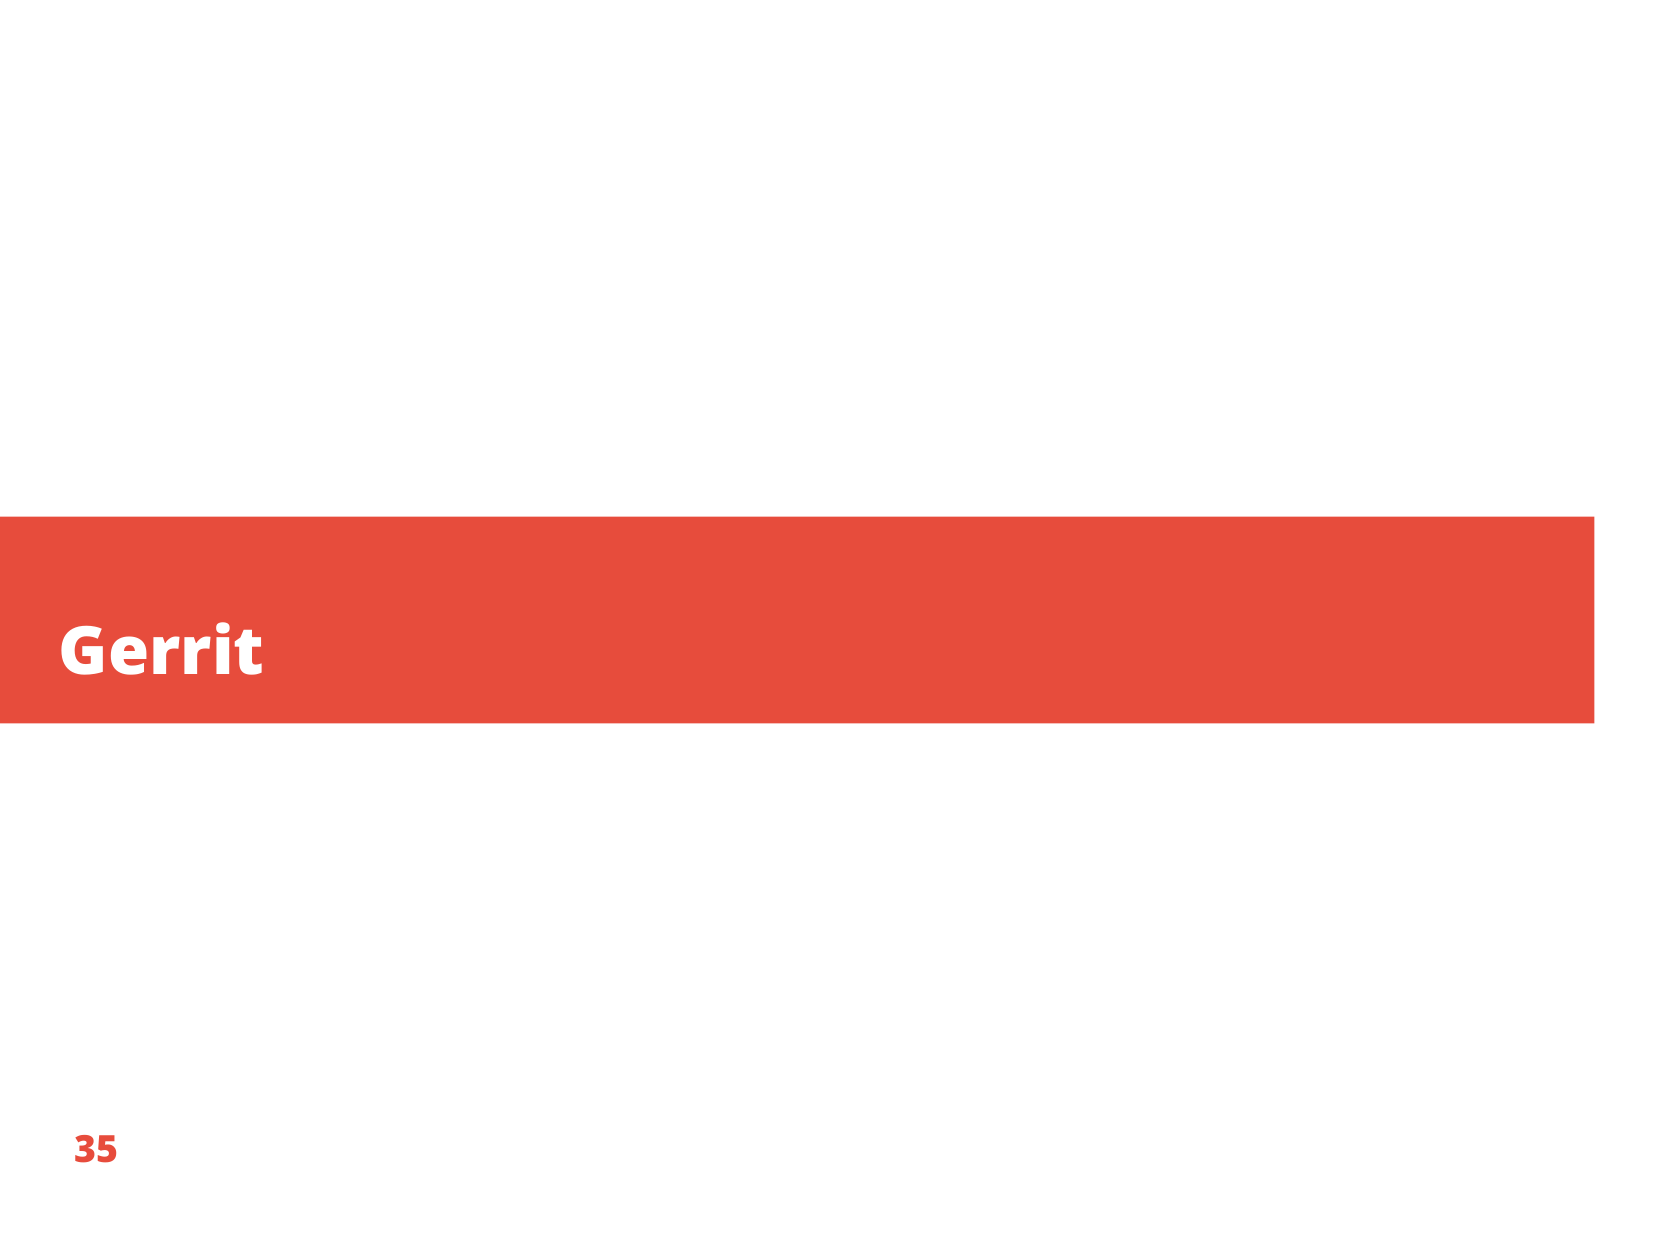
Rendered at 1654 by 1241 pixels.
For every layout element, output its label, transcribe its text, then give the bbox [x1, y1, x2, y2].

title Gerrit [59, 546, 1595, 694]
